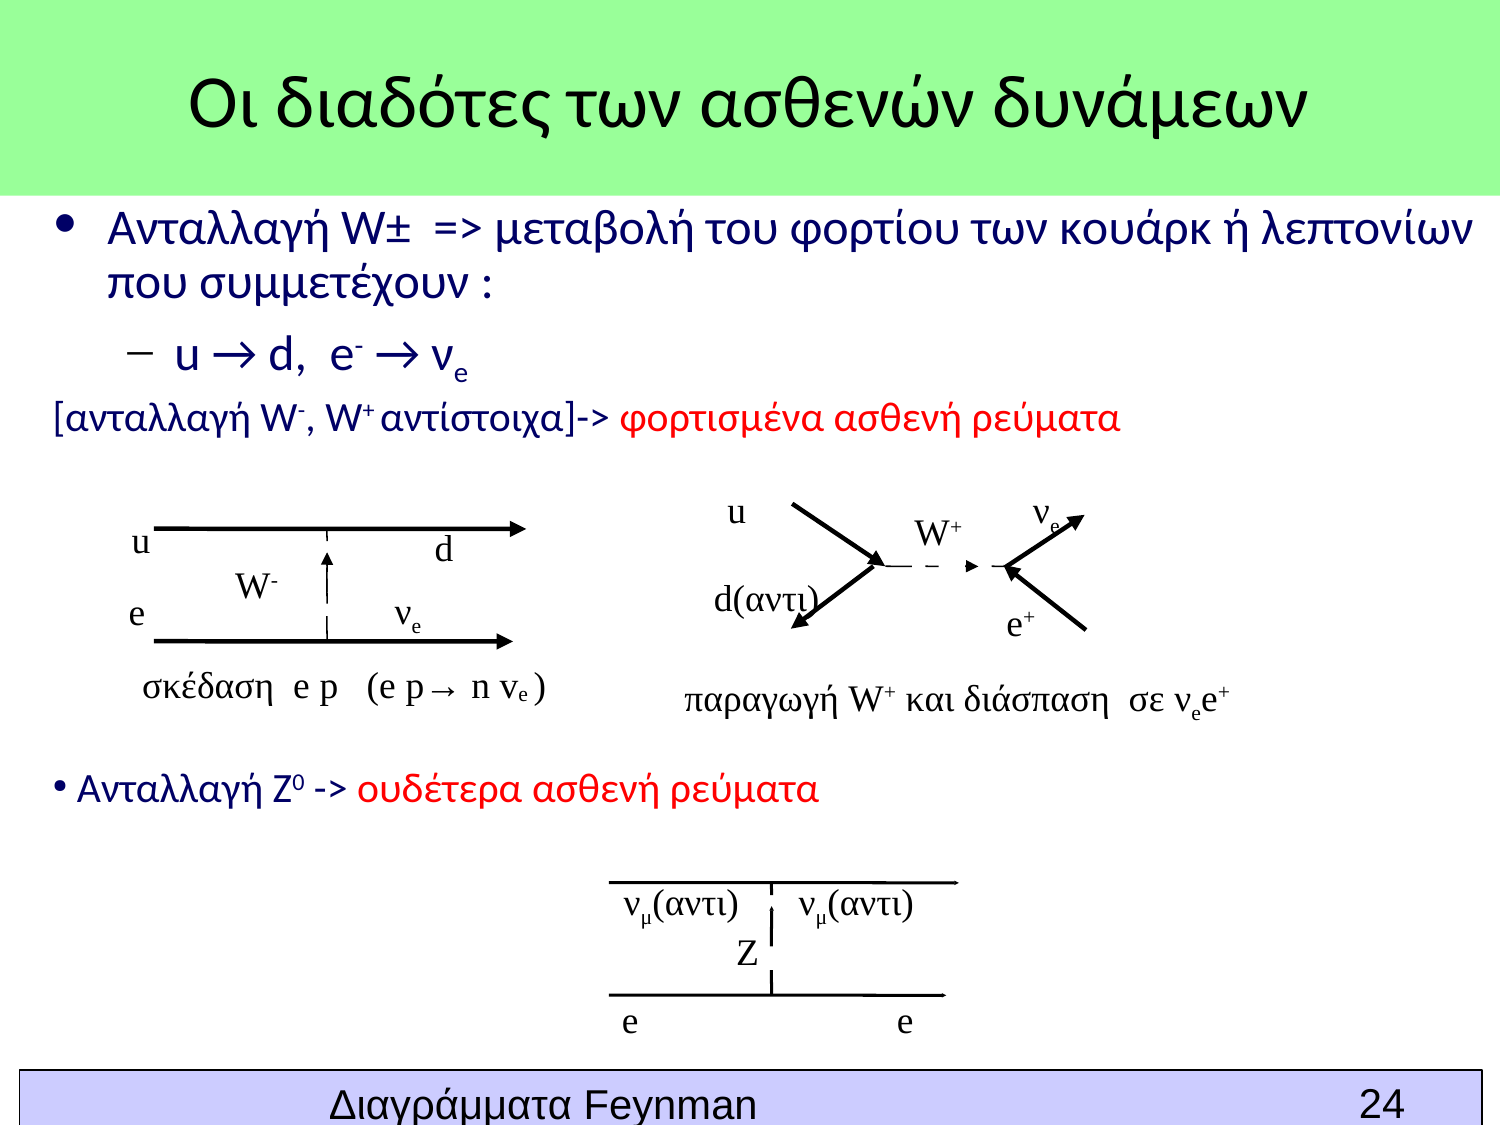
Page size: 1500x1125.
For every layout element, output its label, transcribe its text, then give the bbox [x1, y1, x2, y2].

text_box e [607, 988, 683, 1050]
text_box e [882, 988, 958, 1050]
text_box u [116, 508, 197, 569]
text_box νe [1018, 478, 1098, 546]
text_box W+ [899, 500, 1033, 562]
text_box Ανταλλαγή W± => μεταβολή του φορτίου των κουάρκ ή λεπτονίων που συμμετέχουν : u → d, e- → νe [ανταλλαγή W-, W+ αντίστοιχα]-> φορτισμένα ασθενή ρεύματα Ανταλλαγή Ζ0 -> ουδέτερα ασθενή ρεύματα [37, 193, 1500, 1082]
text_box παραγωγή W+ και διάσπαση σε νee+ [669, 666, 1388, 733]
text_box Οι διαδότες των ασθενών δυνάμεων [0, 0, 1500, 196]
text_box νμ(αντι) [608, 870, 834, 937]
text_box Ζ [721, 937, 797, 981]
text_box u [712, 478, 793, 540]
text_box e [114, 580, 194, 642]
text_box σκέδαση e p (e p→ n ve ) [127, 653, 633, 715]
text_box d [419, 516, 500, 577]
text_box νμ(αντι) [834, 870, 1009, 937]
text_box νe [379, 579, 593, 647]
text_box W- [220, 553, 354, 615]
text_box e+ [991, 591, 1072, 652]
text_box d(αντι) [699, 566, 859, 627]
